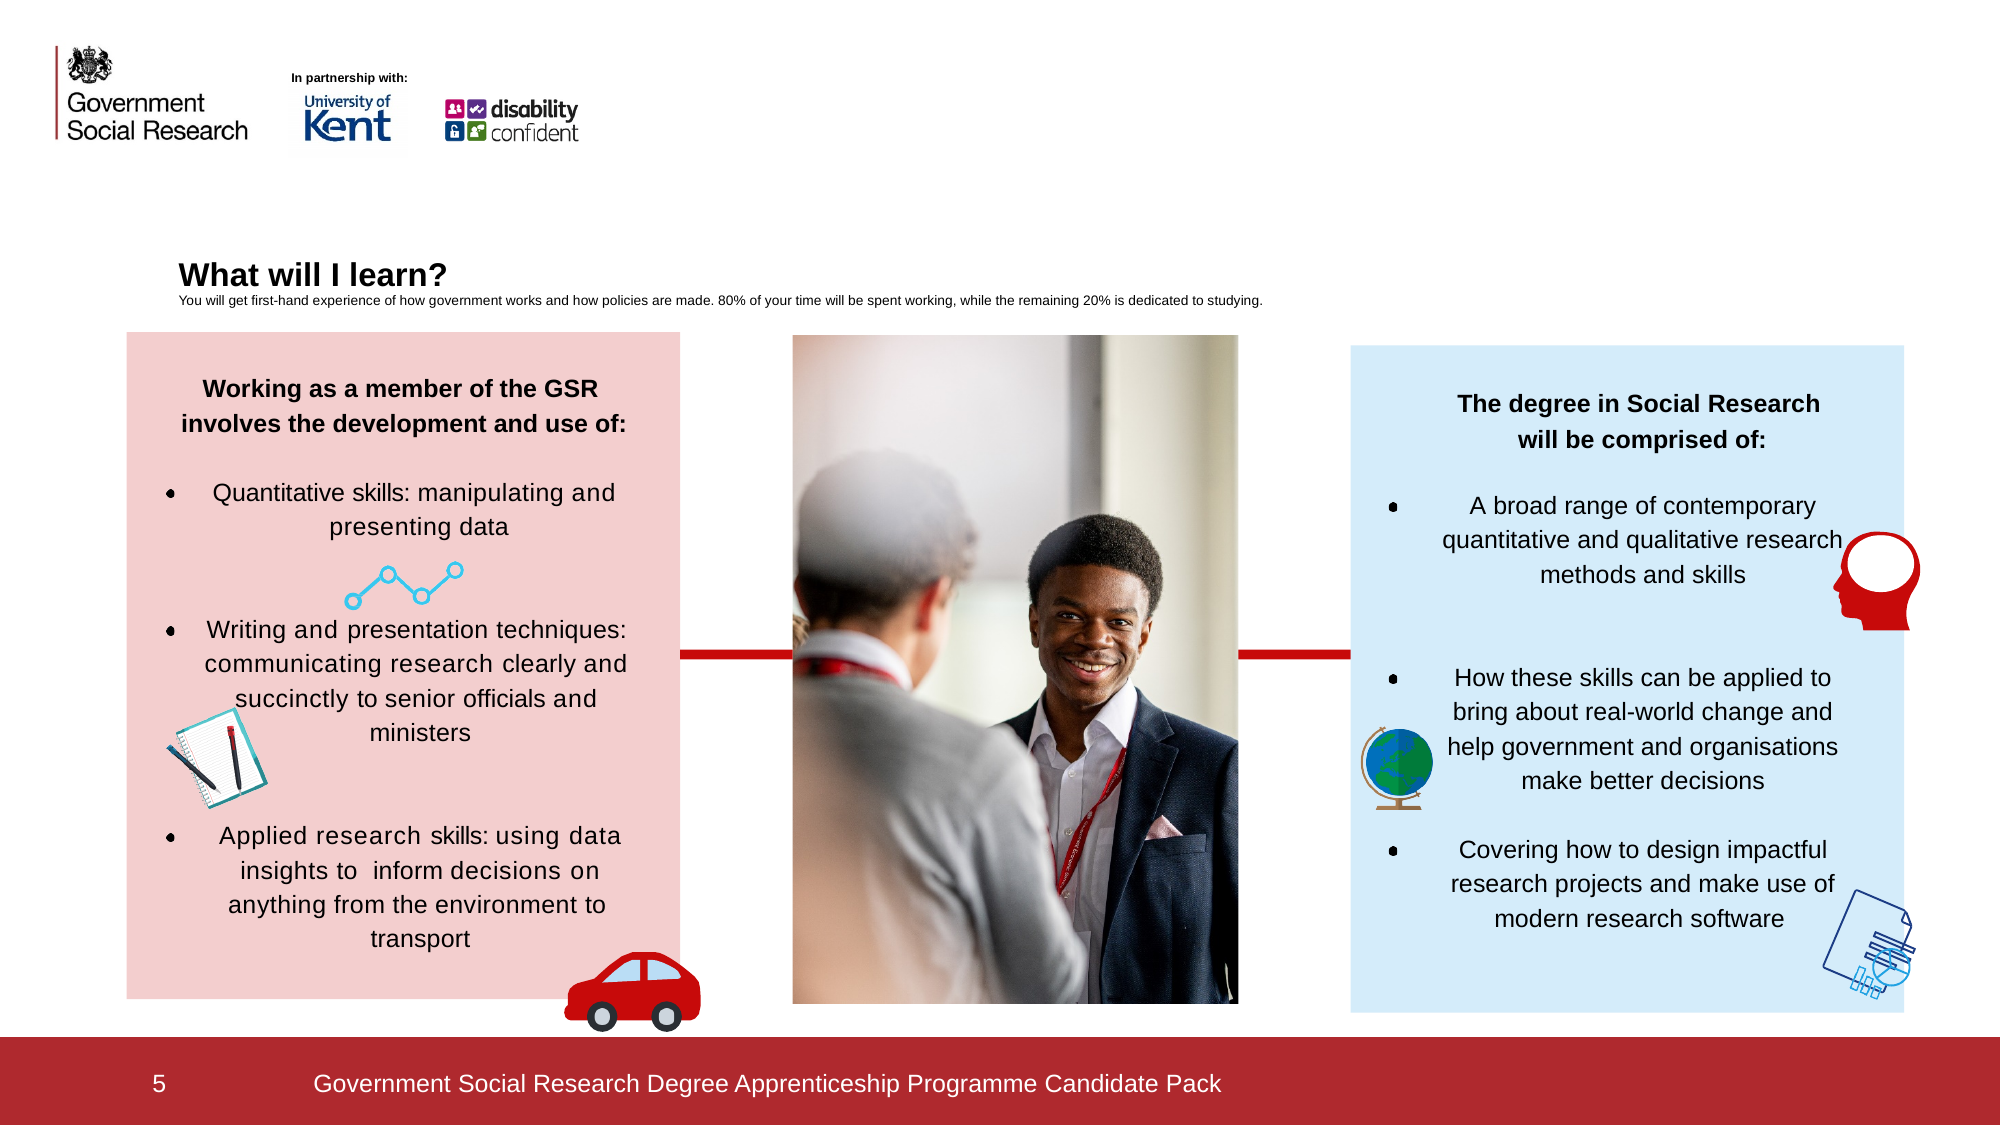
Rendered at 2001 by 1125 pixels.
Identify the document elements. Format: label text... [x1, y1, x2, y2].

text_box [126, 332, 1921, 1032]
text_box [1350, 345, 1905, 381]
text_box Writing and presentation techniques: communicating research clearly and succinctly to senior officials and ministers [195, 607, 646, 746]
text_box The degree in Social Research will be comprised of: [1350, 381, 1936, 452]
text_box How these skills can be applied to bring about real-world change and help government and organisations make better decisions [1432, 655, 1855, 794]
text_box Quantitative skills: manipulating and presenting data [212, 470, 630, 539]
text_box Covering how to design impactful research projects and make use of modern research software [1431, 827, 1856, 931]
text_box 5 [137, 1056, 298, 1108]
title What will I learn? You will get first-hand experience of how government works and how policies are made. 80% of your time will be spent working, while the remaining 20% is dedicated to studying. [162, 206, 1796, 317]
text_box Government Social Research Degree Apprenticeship Programme Candidate Pack [298, 1056, 1822, 1108]
text_box Working as a member of the GSR involves the development and use of: [179, 366, 631, 436]
text_box A broad range of contemporary quantitative and qualitative research methods and skills [1426, 483, 1861, 587]
text_box Applied research skills: using data insights to inform decisions on anything from the environment to transport [202, 813, 640, 952]
